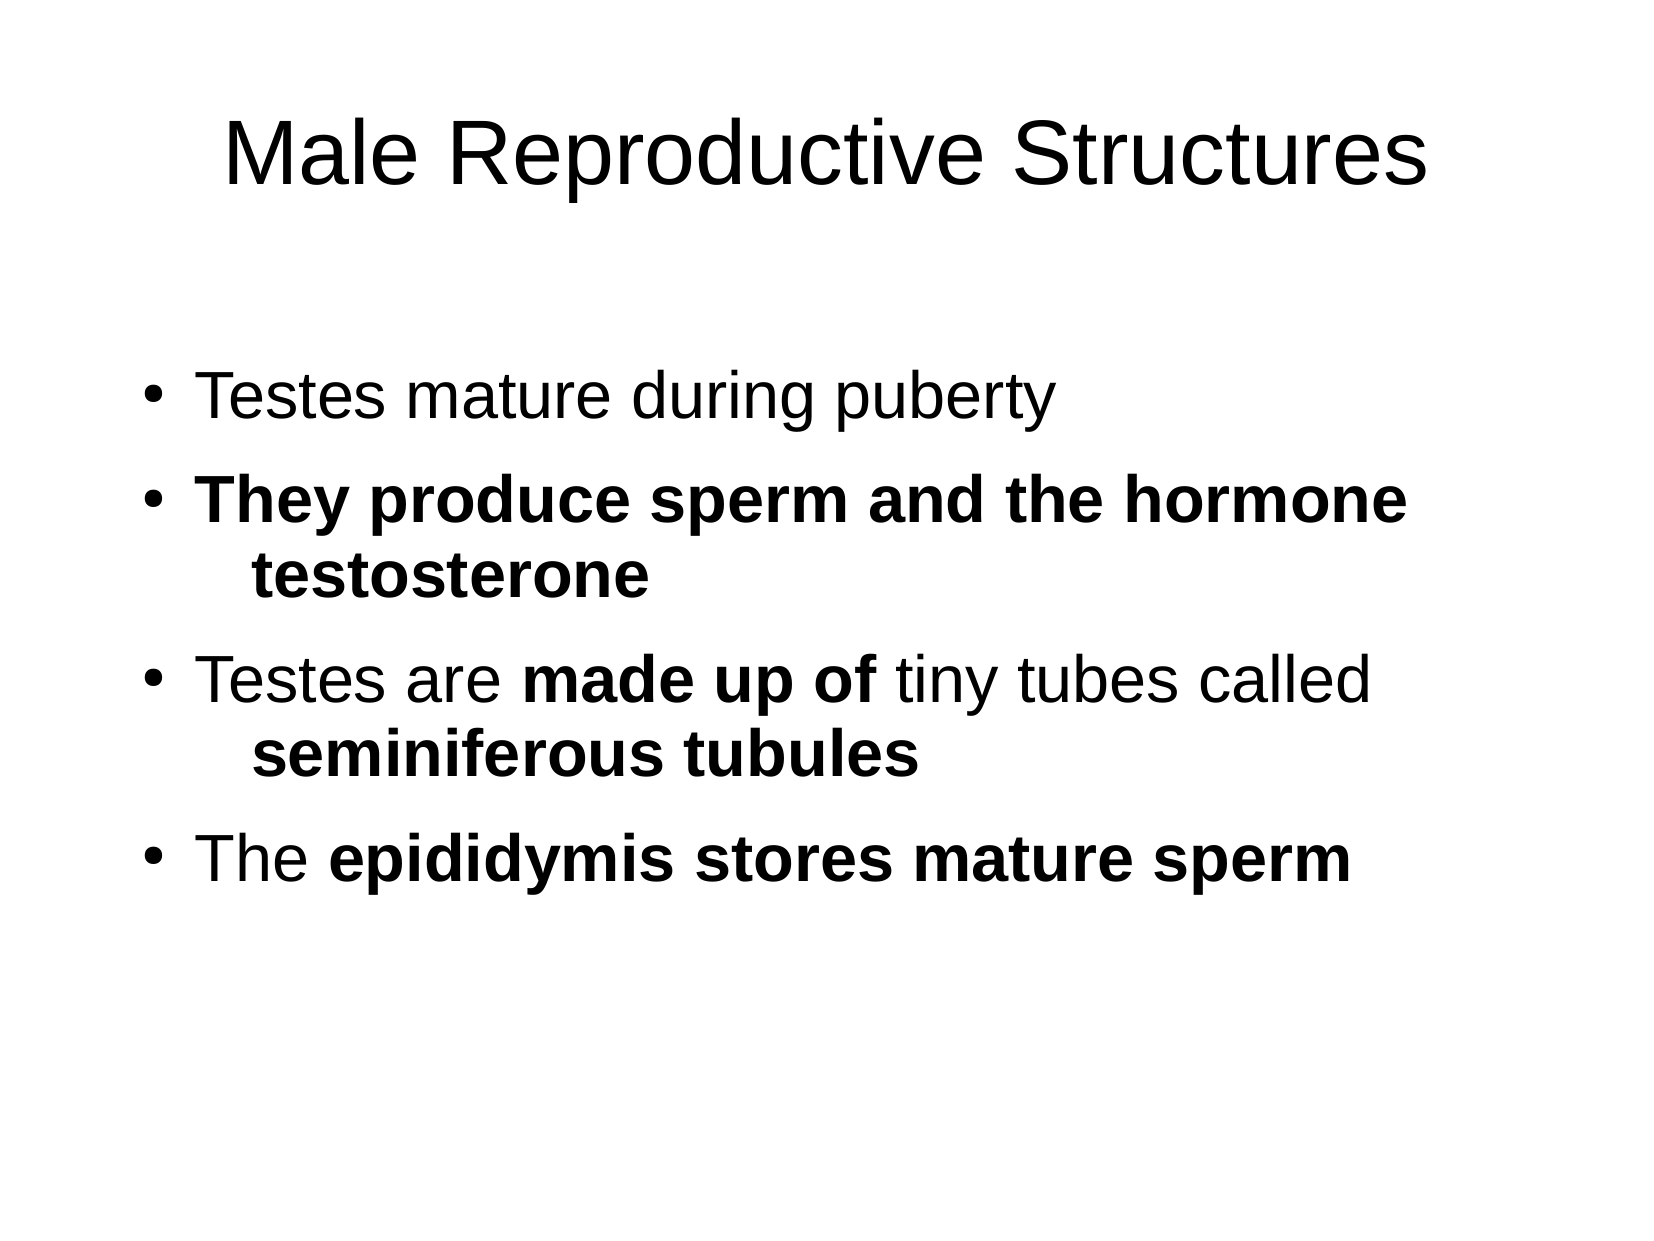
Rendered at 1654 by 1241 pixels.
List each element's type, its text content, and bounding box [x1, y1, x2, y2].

title Male Reproductive Structures [82, 49, 1571, 257]
list Testes mature during puberty They produce sperm and the hormone testosterone Testes are made up of tiny tubes called seminiferous tubules The epididymis stores mature sperm [124, 358, 1530, 1088]
